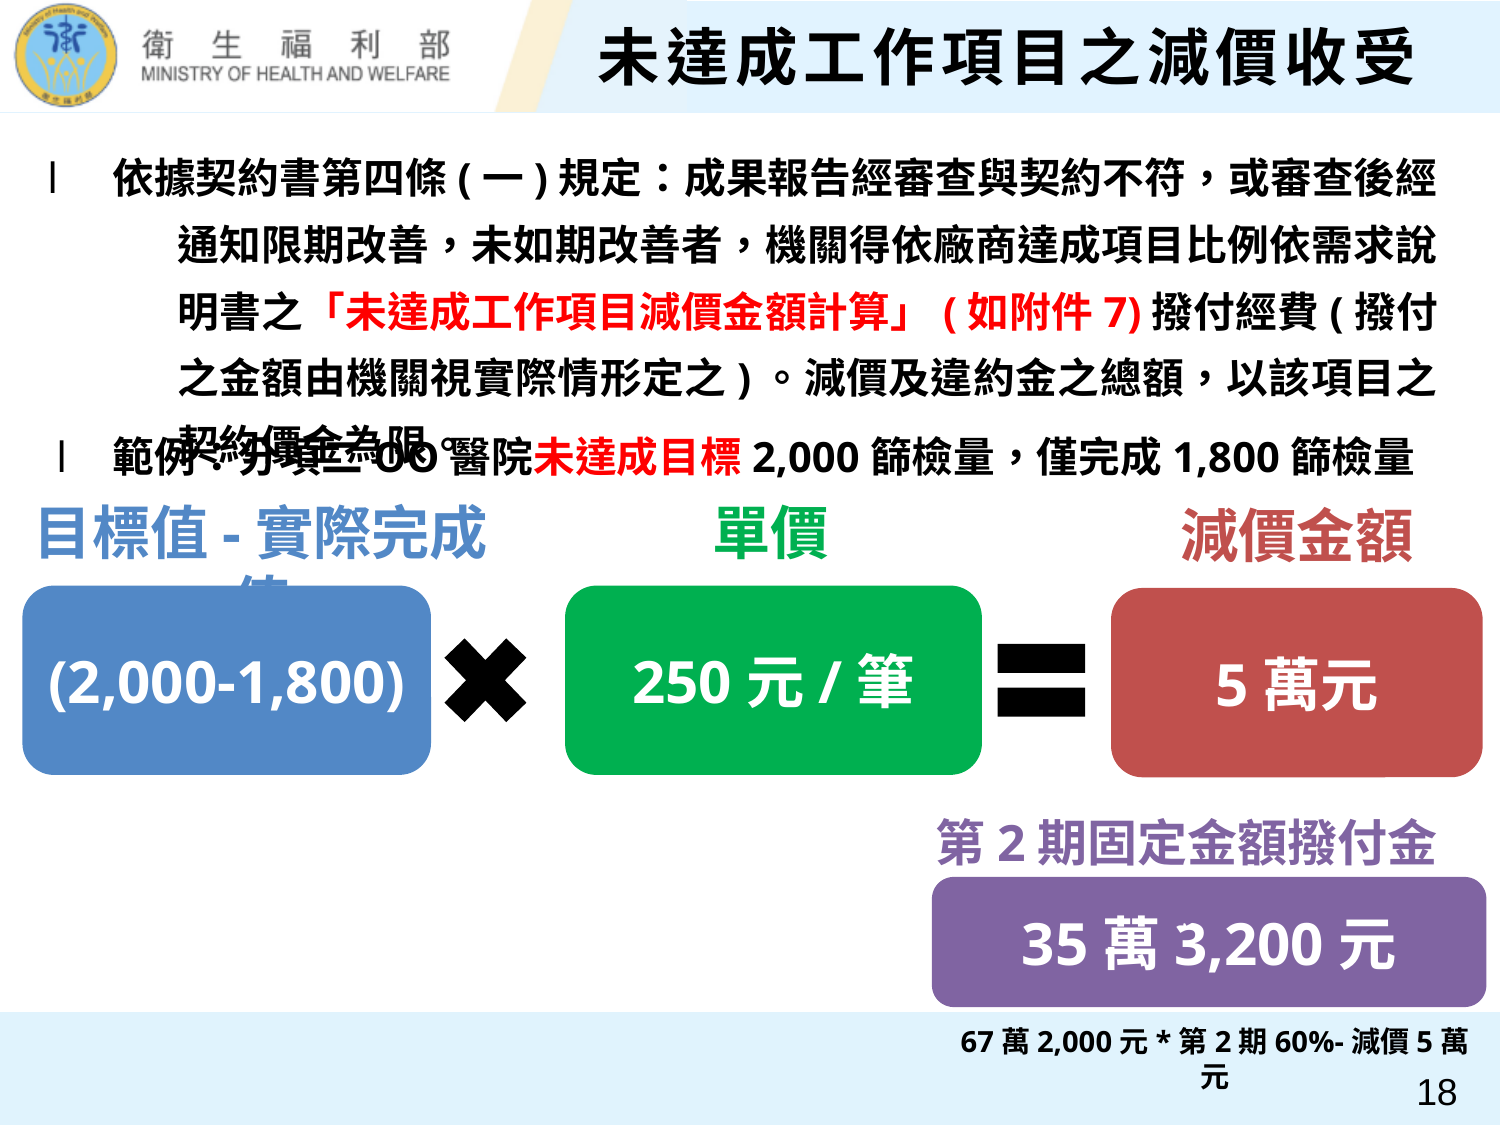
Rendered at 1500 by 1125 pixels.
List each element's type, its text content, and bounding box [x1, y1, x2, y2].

text_box 範例：分項二OO醫院未達成目標2,000篩檢量，僅完成1,800篩檢量 [41, 398, 1468, 481]
text_box [444, 638, 527, 723]
text_box 18 [1401, 1060, 1494, 1121]
text_box (2,000-1,800) [22, 585, 432, 775]
text_box 35萬3,200元 [931, 877, 1487, 1008]
text_box 250元/筆 [565, 585, 982, 775]
text_box 依據契約書第四條(一)規定：成果報告經審查與契約不符，或審查後經通知限期改善，未如期改善者，機關得依廠商達成項目比例依需求說明書之「未達成工作項目減價金額計算」(如附件7)撥付經費(撥付之金額由機關視實際情形定之)。減價及違約金之總額，以該項目之契約價金為限。 [32, 128, 1453, 477]
text_box 第2期固定金額撥付金額 [902, 803, 1470, 880]
text_box [997, 643, 1086, 673]
text_box 目標值-實際完成值 [0, 488, 523, 575]
text_box 單價 [532, 488, 1010, 575]
text_box [997, 687, 1086, 717]
text_box 67萬2,000元*第2期60%-減價5萬元 [943, 1015, 1487, 1067]
text_box 減價金額 [1111, 492, 1483, 578]
text_box 5萬元 [1111, 587, 1483, 778]
text_box 未達成工作項目之減價收受 [547, 10, 1468, 102]
